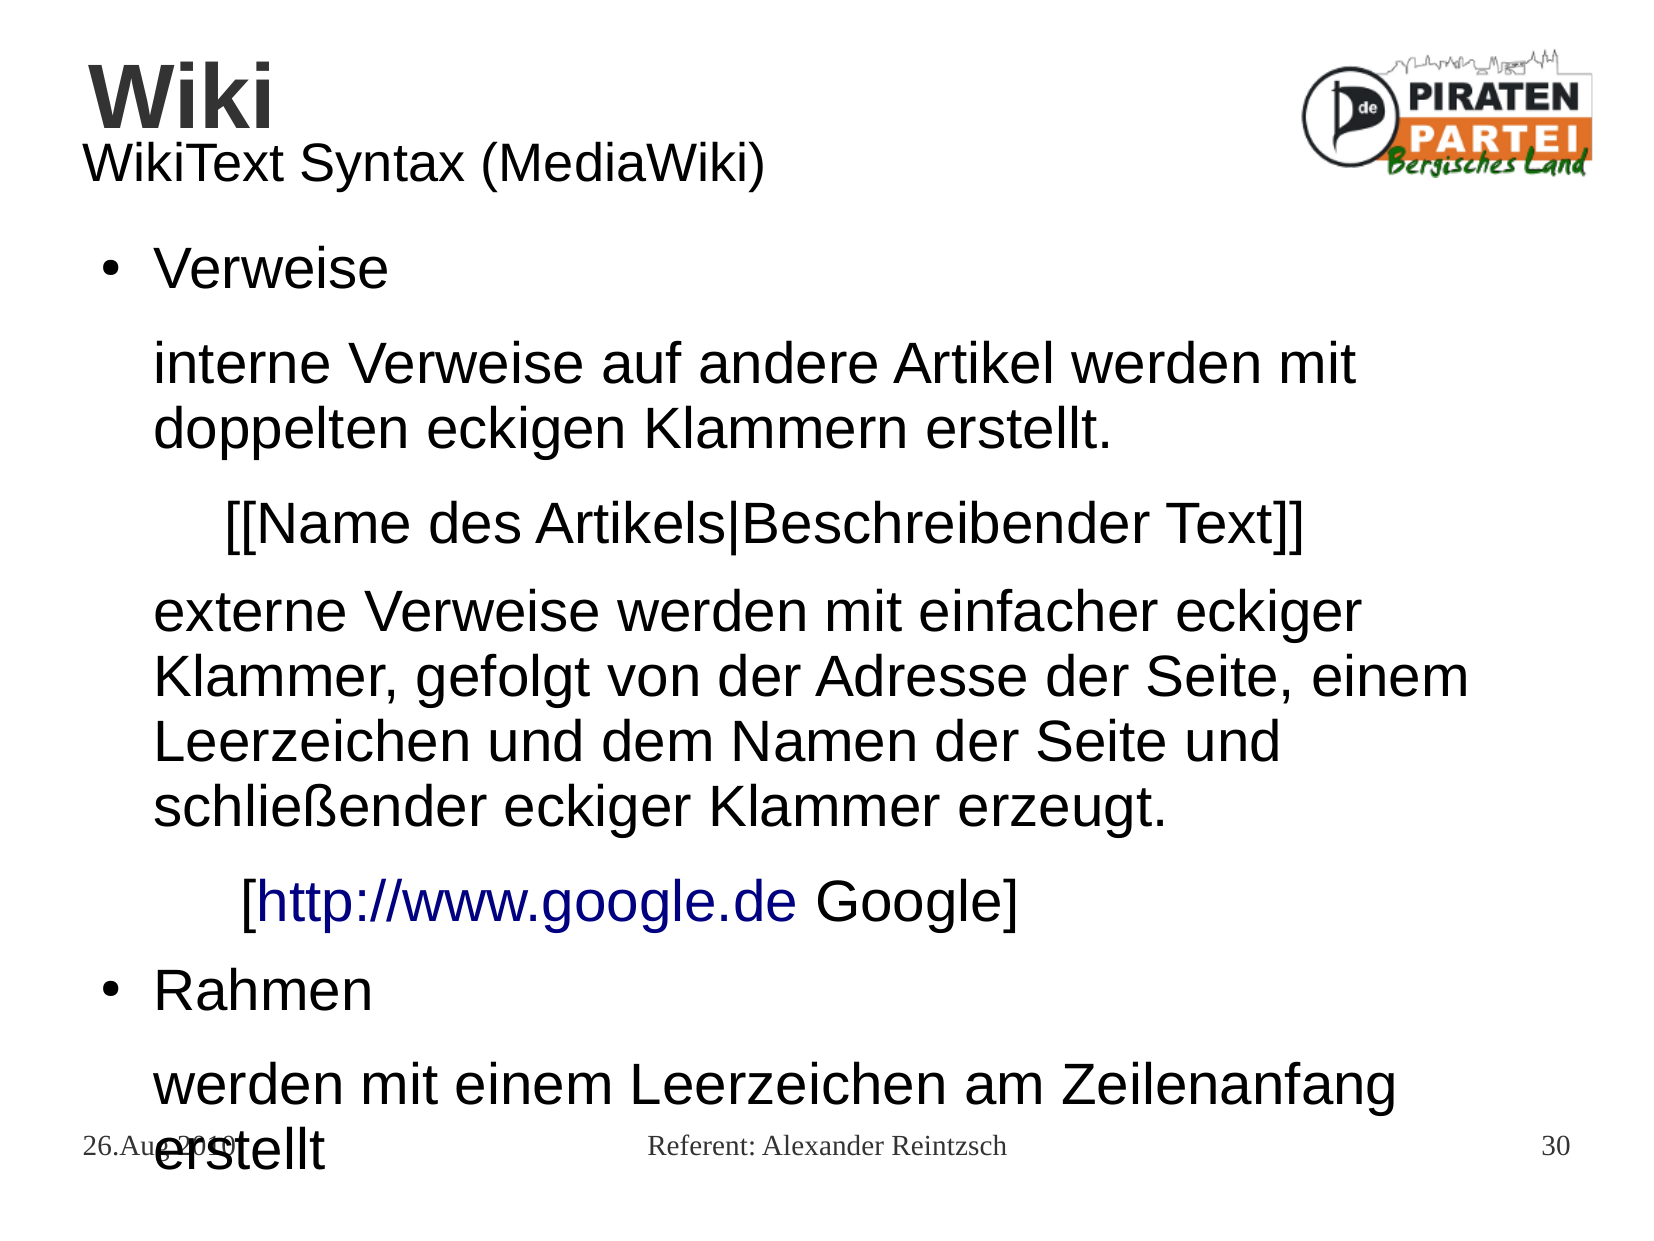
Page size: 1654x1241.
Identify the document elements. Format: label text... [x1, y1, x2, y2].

list Verweise interne Verweise auf andere Artikel werden mit doppelten eckigen Klammern erstellt. [[Name des Artikels|Beschreibender Text]] externe Verweise werden mit einfacher eckiger Klammer, gefolgt von der Adresse der Seite, einem Leerzeichen und dem Namen der Seite und schließender eckiger Klammer erzeugt. [http://www.google.de Google] Rahmen werden mit einem Leerzeichen am Zeilenanfang erstellt [82, 236, 1571, 1182]
picture [1299, 48, 1595, 178]
title WikiText Syntax (MediaWiki) [82, 118, 1300, 207]
